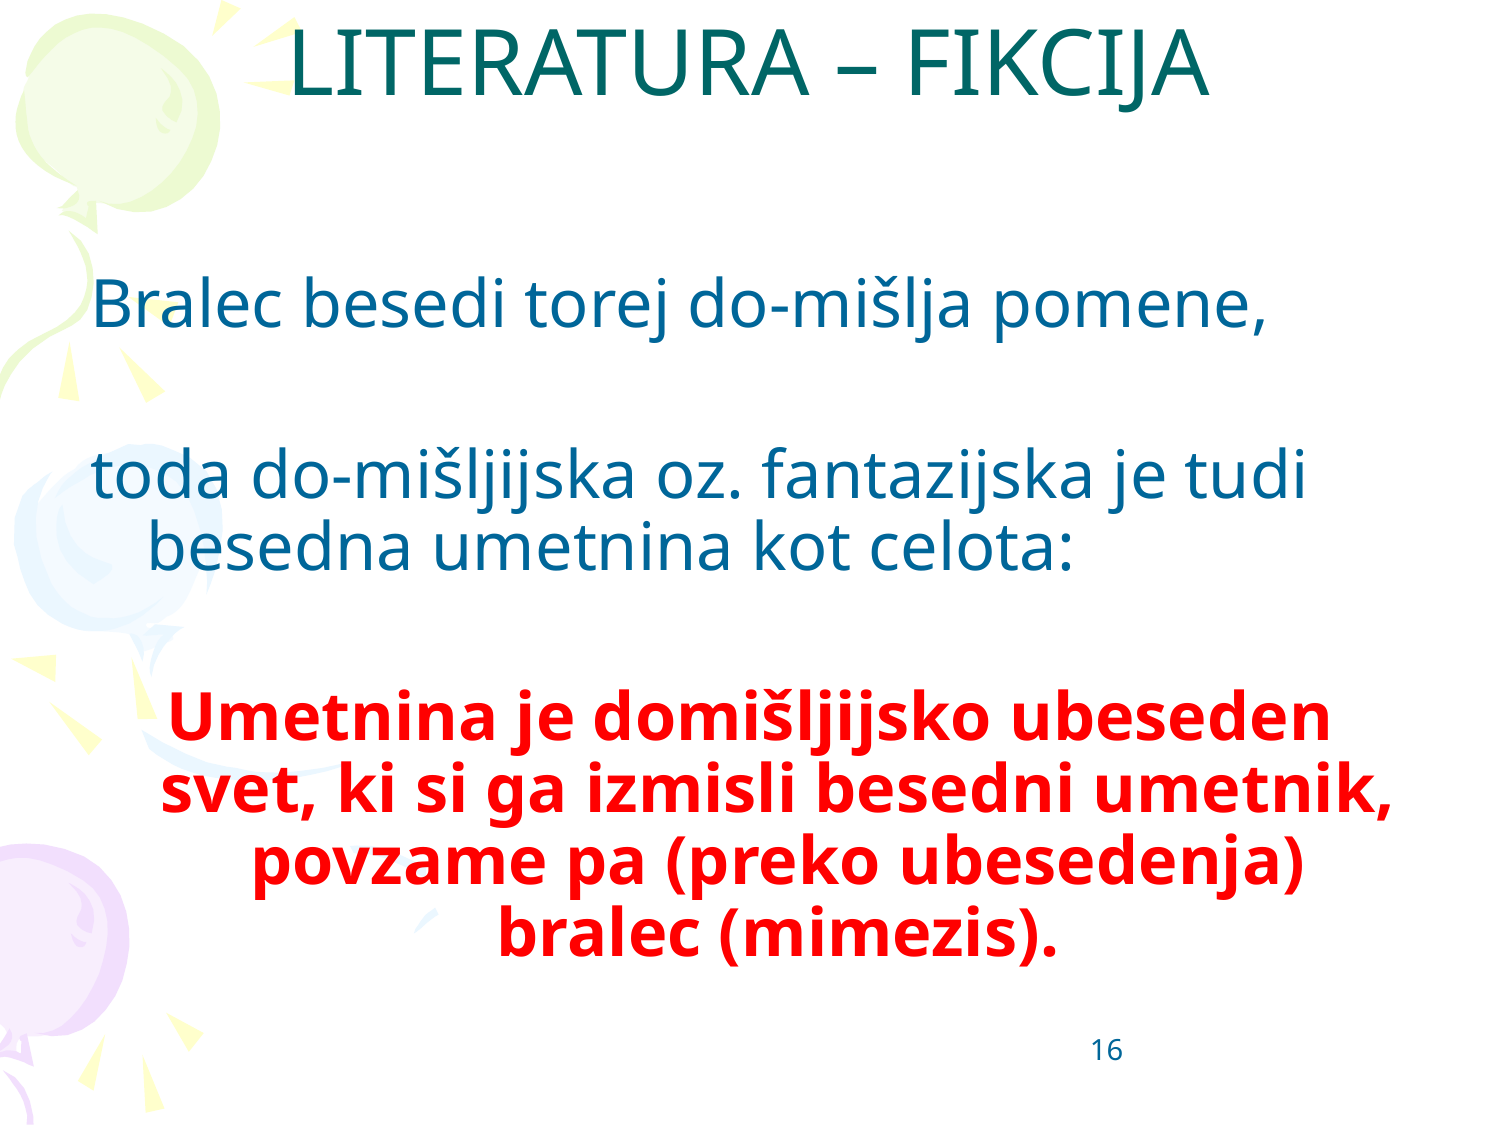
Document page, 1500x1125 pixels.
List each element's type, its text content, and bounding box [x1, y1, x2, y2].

slide_number <number> [1074, 1024, 1425, 1100]
list Bralec besedi torej do-mišlja pomene, toda do-mišljijska oz. fantazijska je tudi besedna umetnina kot celota: Umetnina je domišljijsko ubeseden svet, ki si ga izmisli besedni umetnik, povzame pa (preko ubesedenja) bralec (mimezis). [75, 262, 1425, 994]
title LITERATURA – FIKCIJA [72, 16, 1425, 233]
